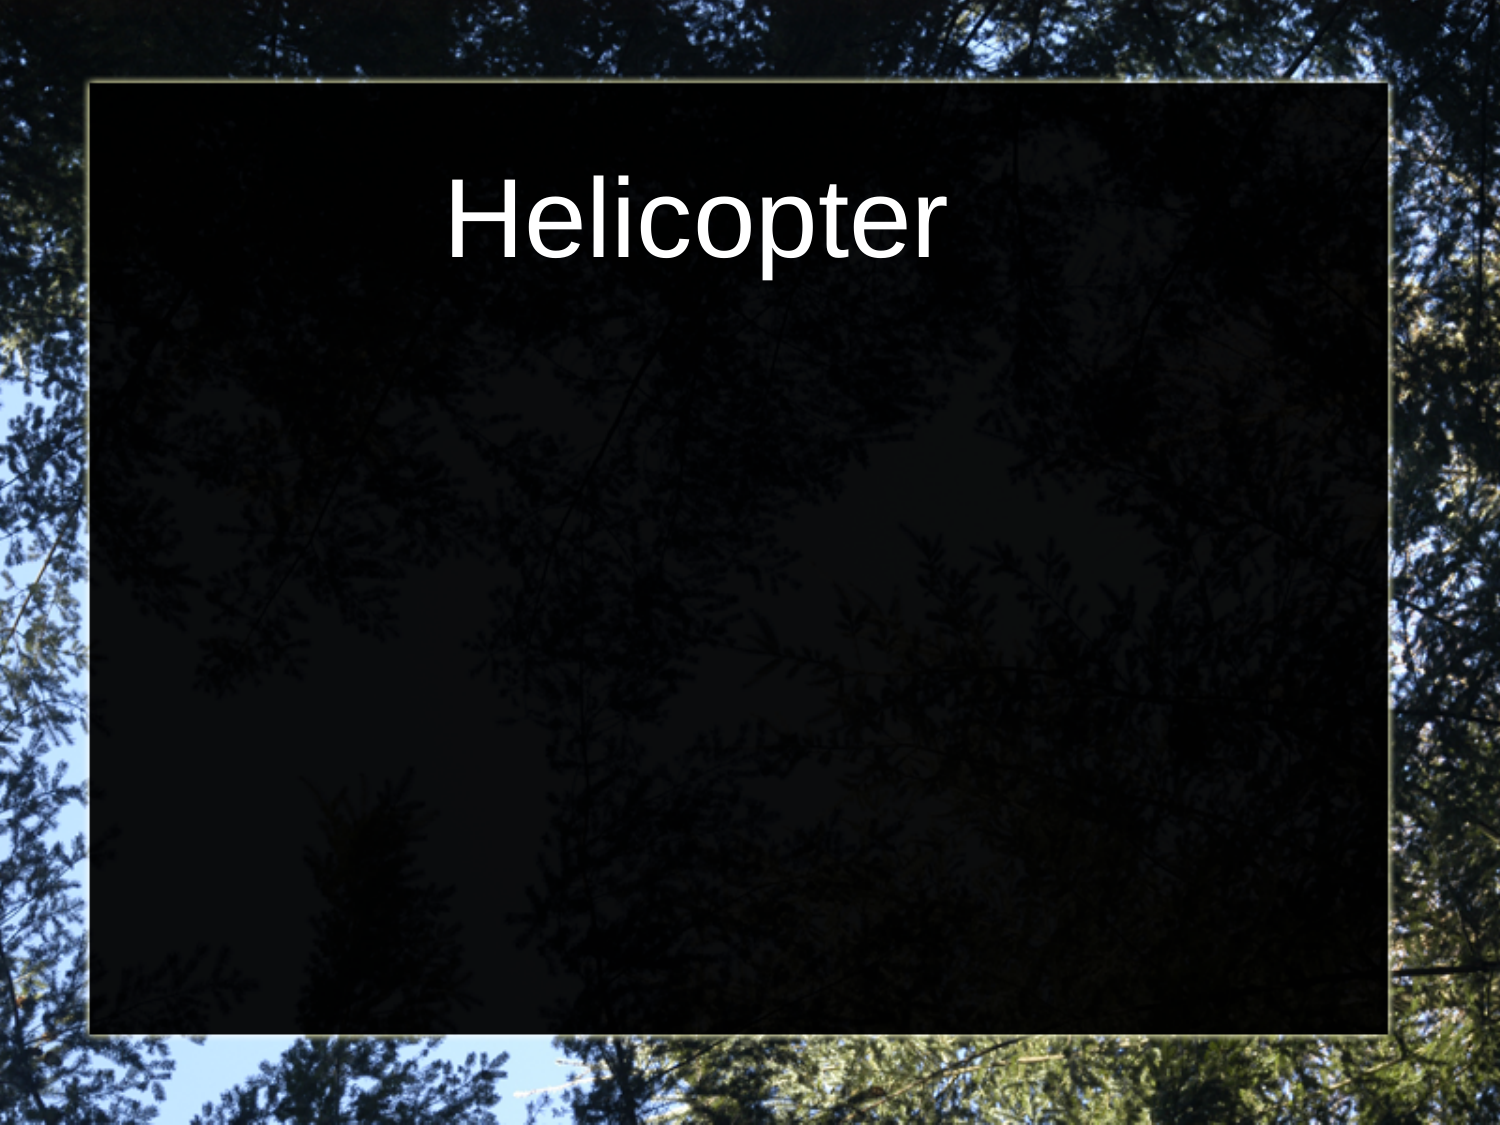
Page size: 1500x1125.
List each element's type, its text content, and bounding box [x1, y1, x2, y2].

subtitle Helicopter [171, 137, 1222, 532]
picture [0, 0, 1500, 1125]
